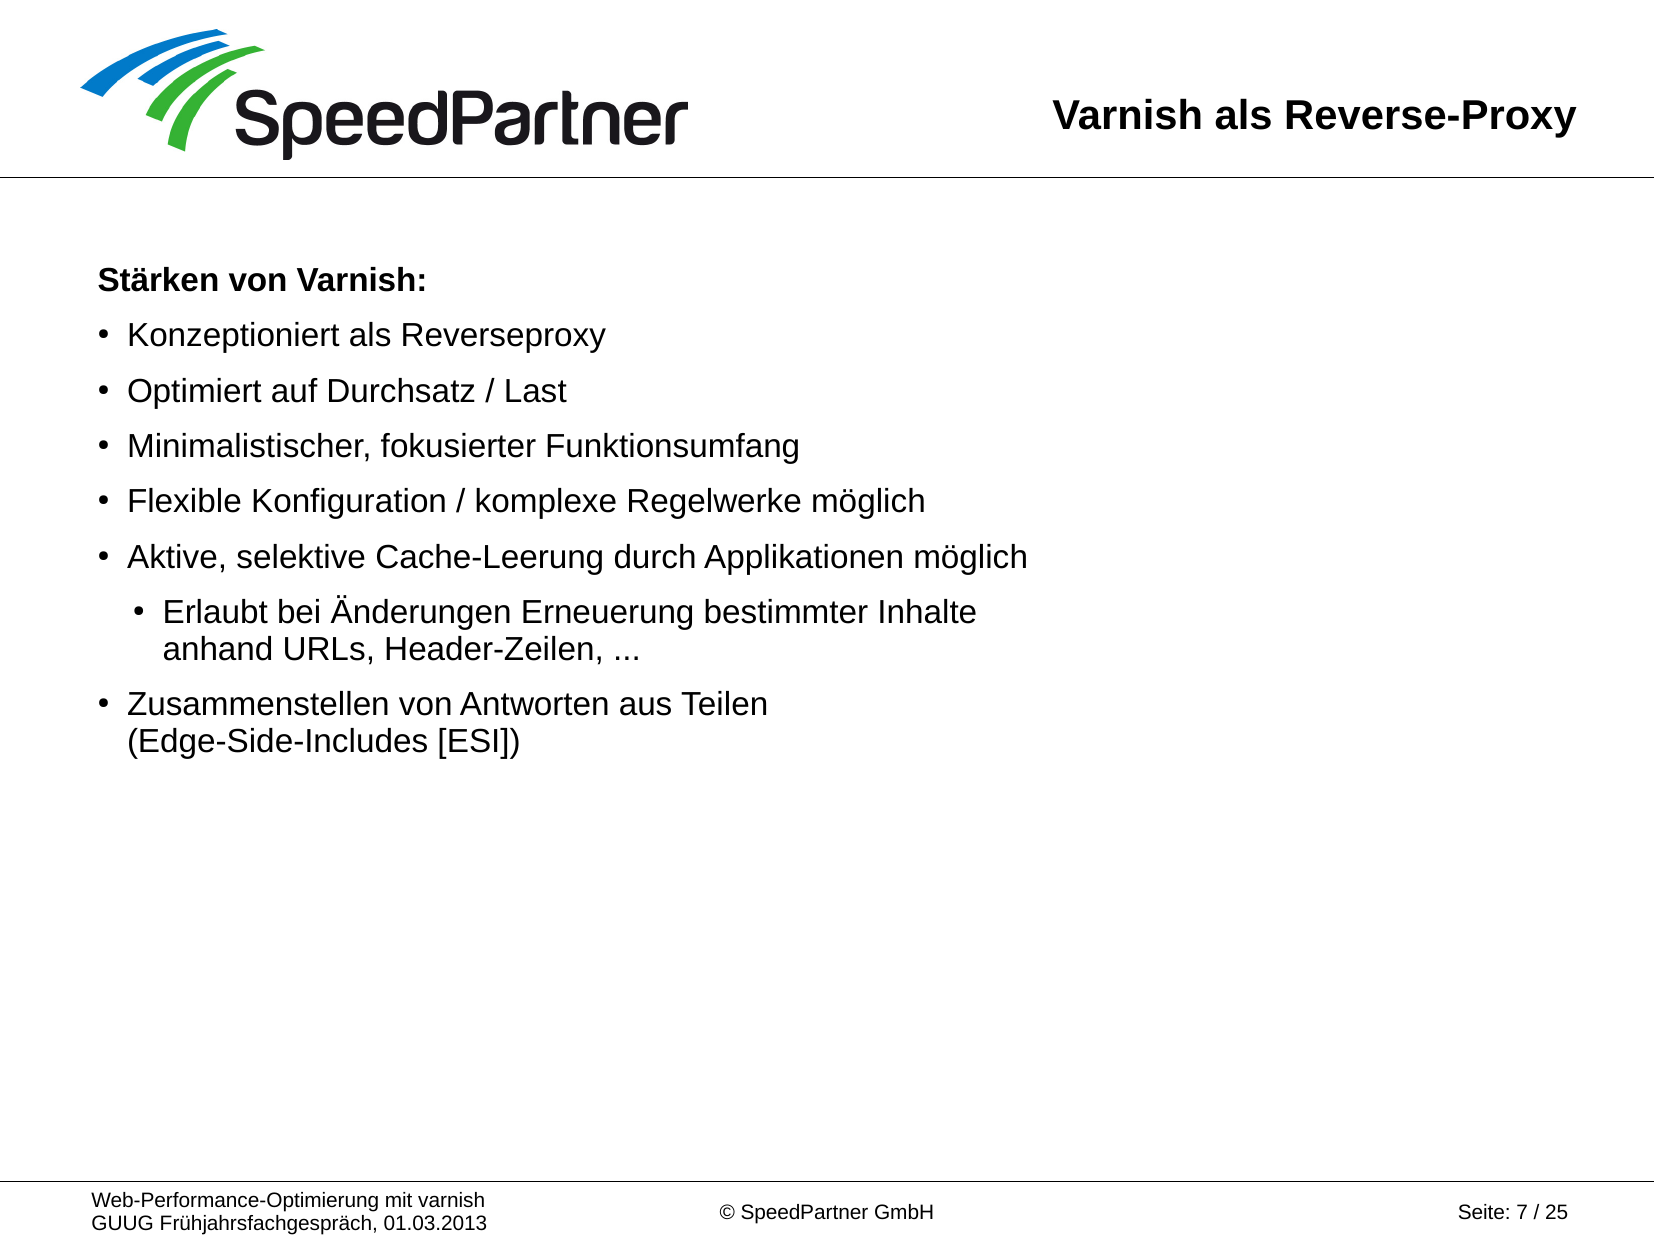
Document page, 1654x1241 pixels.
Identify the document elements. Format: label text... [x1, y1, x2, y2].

title Varnish als Reverse-Proxy [590, 70, 1577, 160]
text_box Stärken von Varnish: Konzeptioniert als Reverseproxy Optimiert auf Durchsatz / Last Minimalistischer, fokusierter Funktionsumfang Flexible Konfiguration / komplexe Regelwerke möglich Aktive, selektive Cache-Leerung durch Applikationen möglich Erlaubt bei Änderungen Erneuerung bestimmter Inhalte anhand URLs, Header-Zeilen, ... Zusammenstellen von Antworten aus Teilen (Edge-Side-Includes [ESI]) [82, 254, 1565, 1177]
picture [80, 29, 688, 160]
